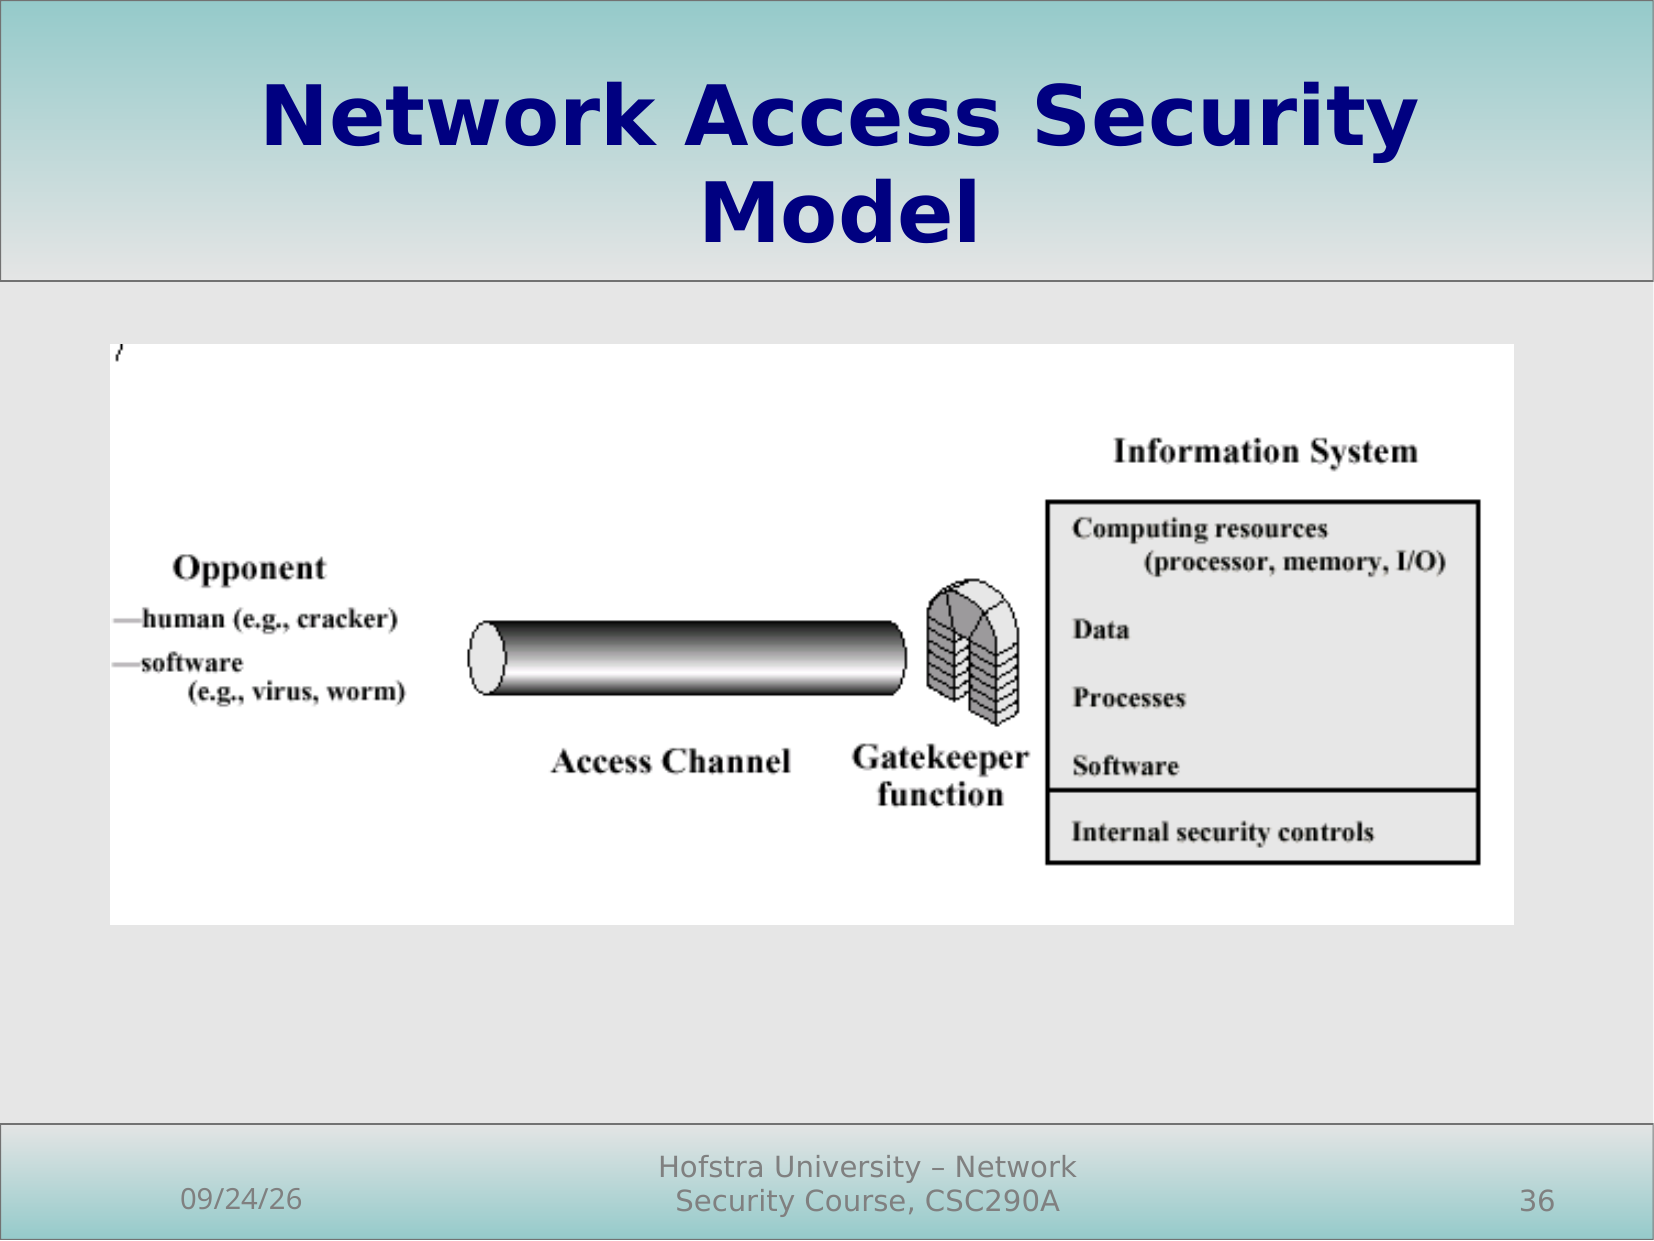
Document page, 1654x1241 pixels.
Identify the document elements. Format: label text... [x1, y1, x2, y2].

title Network Access Security Model [96, 0, 1585, 271]
picture [110, 344, 1514, 925]
